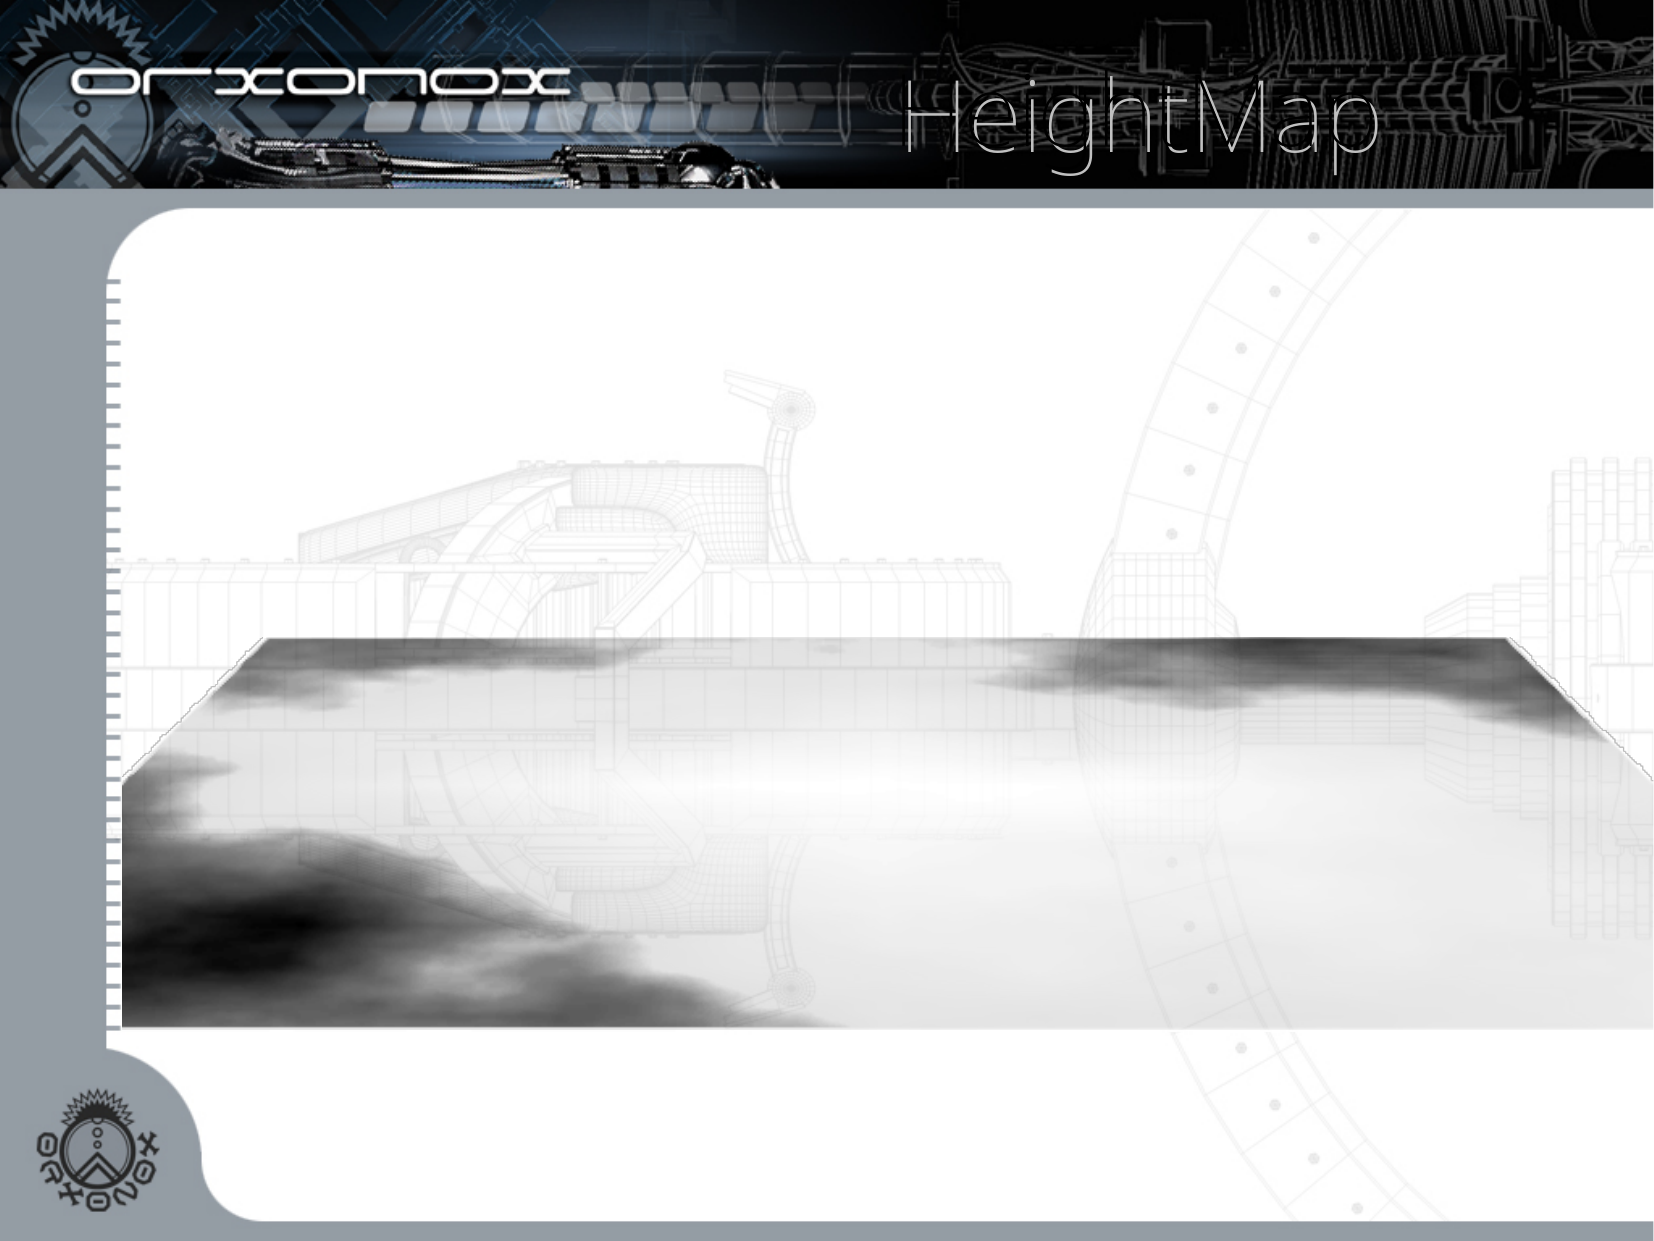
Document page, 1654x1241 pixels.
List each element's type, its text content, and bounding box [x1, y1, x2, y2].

text_box HeightMap [842, 32, 1575, 156]
picture [0, 0, 1654, 1241]
